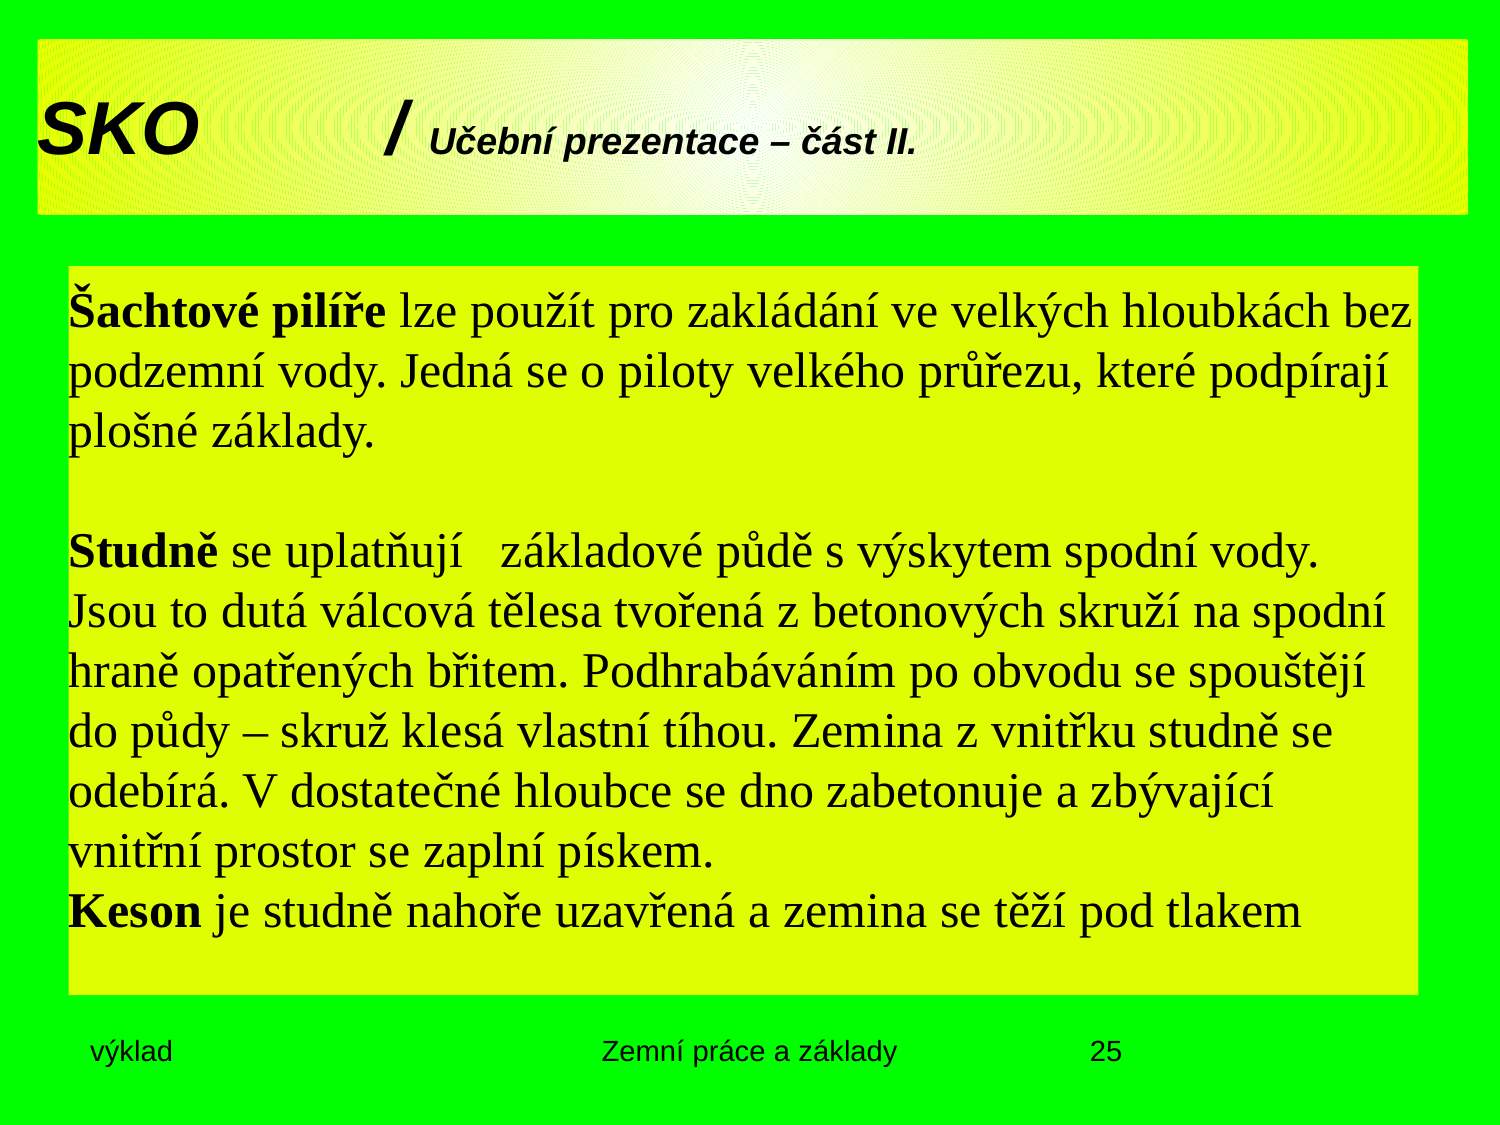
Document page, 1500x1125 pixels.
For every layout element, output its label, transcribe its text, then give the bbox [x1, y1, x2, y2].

text_box výklad [75, 1024, 426, 1103]
text_box Šachtové pilíře lze použít pro zakládání ve velkých hloubkách bez podzemní vody. Jedná se o piloty velkého průřezu, které podpírají plošné základy. Studně se uplatňují základové půdě s výskytem spodní vody. Jsou to dutá válcová tělesa tvořená z betonových skruží na spodní hraně opatřených břitem. Podhrabáváním po obvodu se spouštějí do půdy – skruž klesá vlastní tíhou. Zemina z vnitřku studně se odebírá. V dostatečné hloubce se dno zabetonuje a zbývající vnitřní prostor se zaplní pískem. Keson je studně nahoře uzavřená a zemina se těží pod tlakem [68, 266, 1419, 996]
text_box Zemní práce a základy [512, 1024, 988, 1103]
text_box [1074, 1024, 1426, 1103]
text_box SKO / Učební prezentace – část II. [38, 40, 1468, 214]
